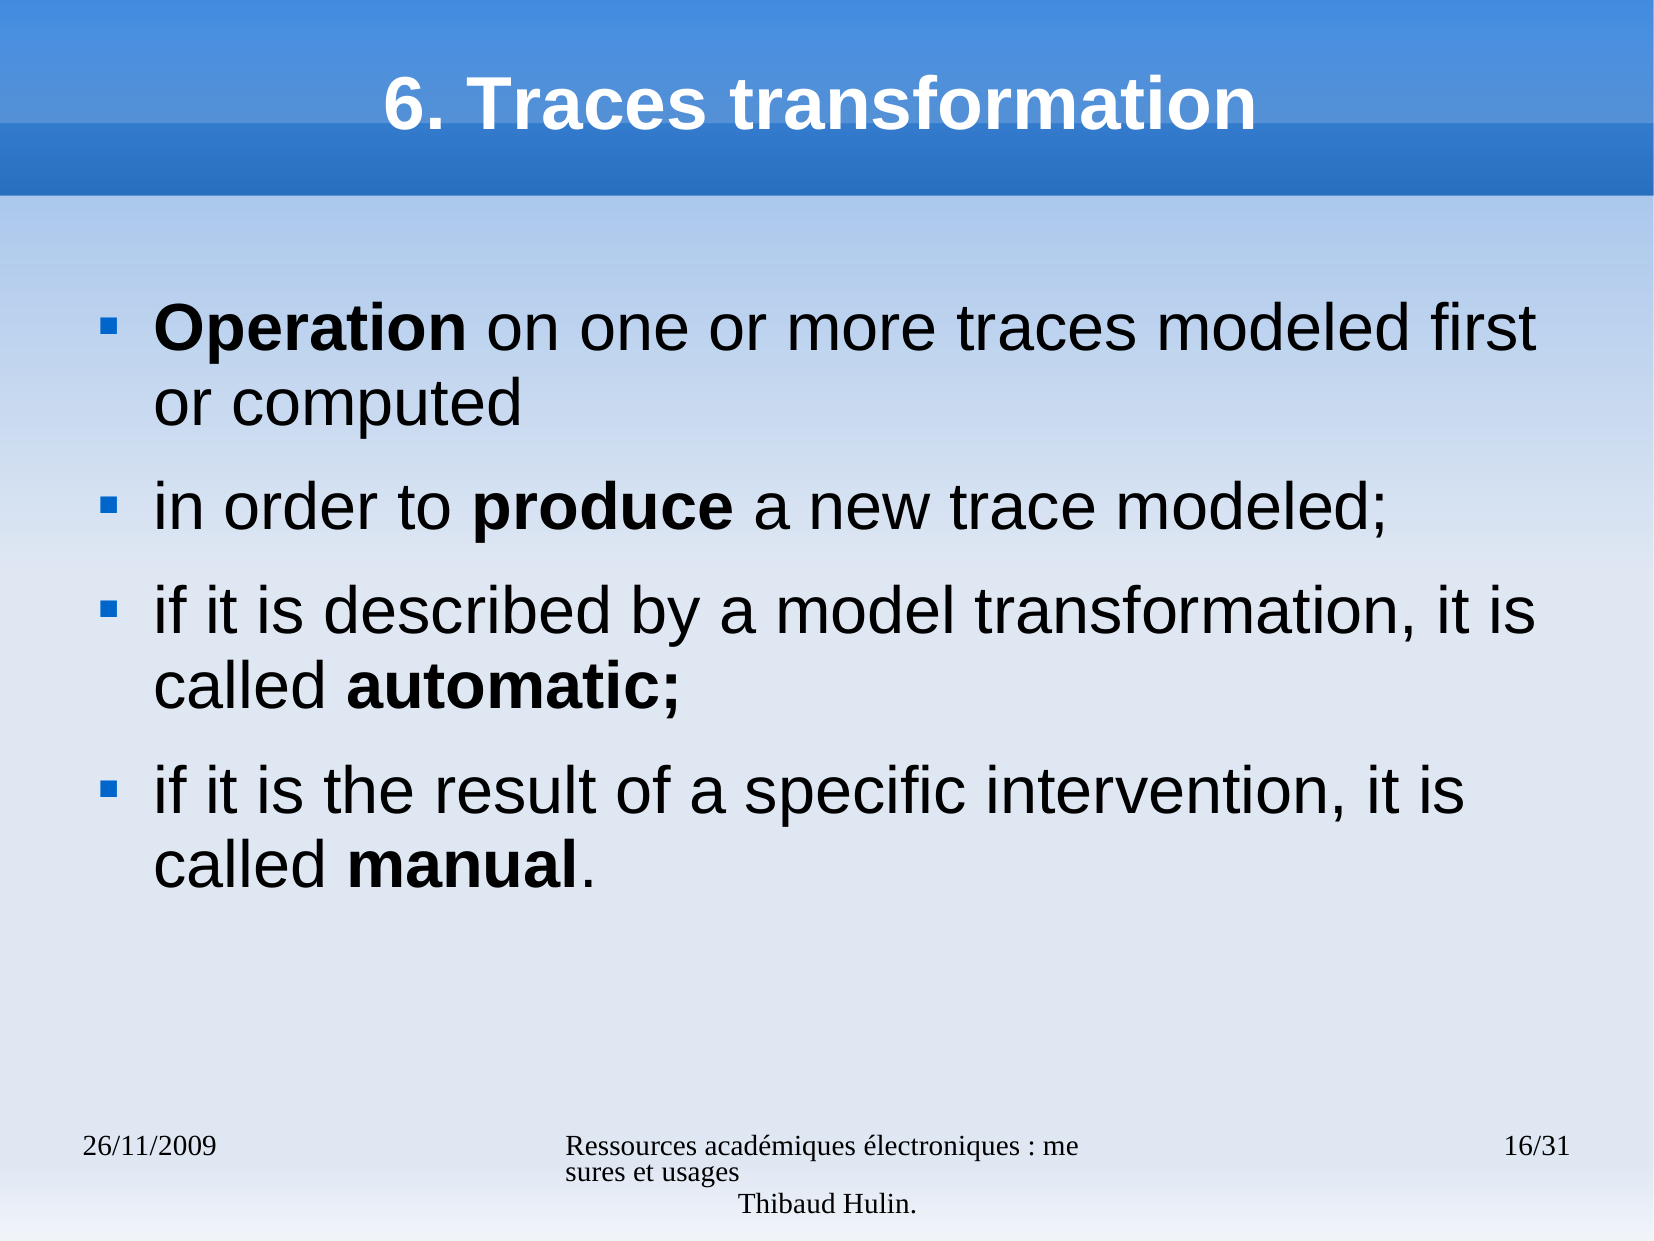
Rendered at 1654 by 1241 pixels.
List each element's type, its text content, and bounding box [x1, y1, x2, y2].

title 6. Traces transformation [76, 0, 1565, 208]
list Operation on one or more traces modeled first or computed in order to produce a new trace modeled; if it is described by a model transformation, it is called automatic; if it is the result of a specific intervention, it is called manual. [82, 290, 1571, 1094]
picture [0, 0, 1654, 1241]
